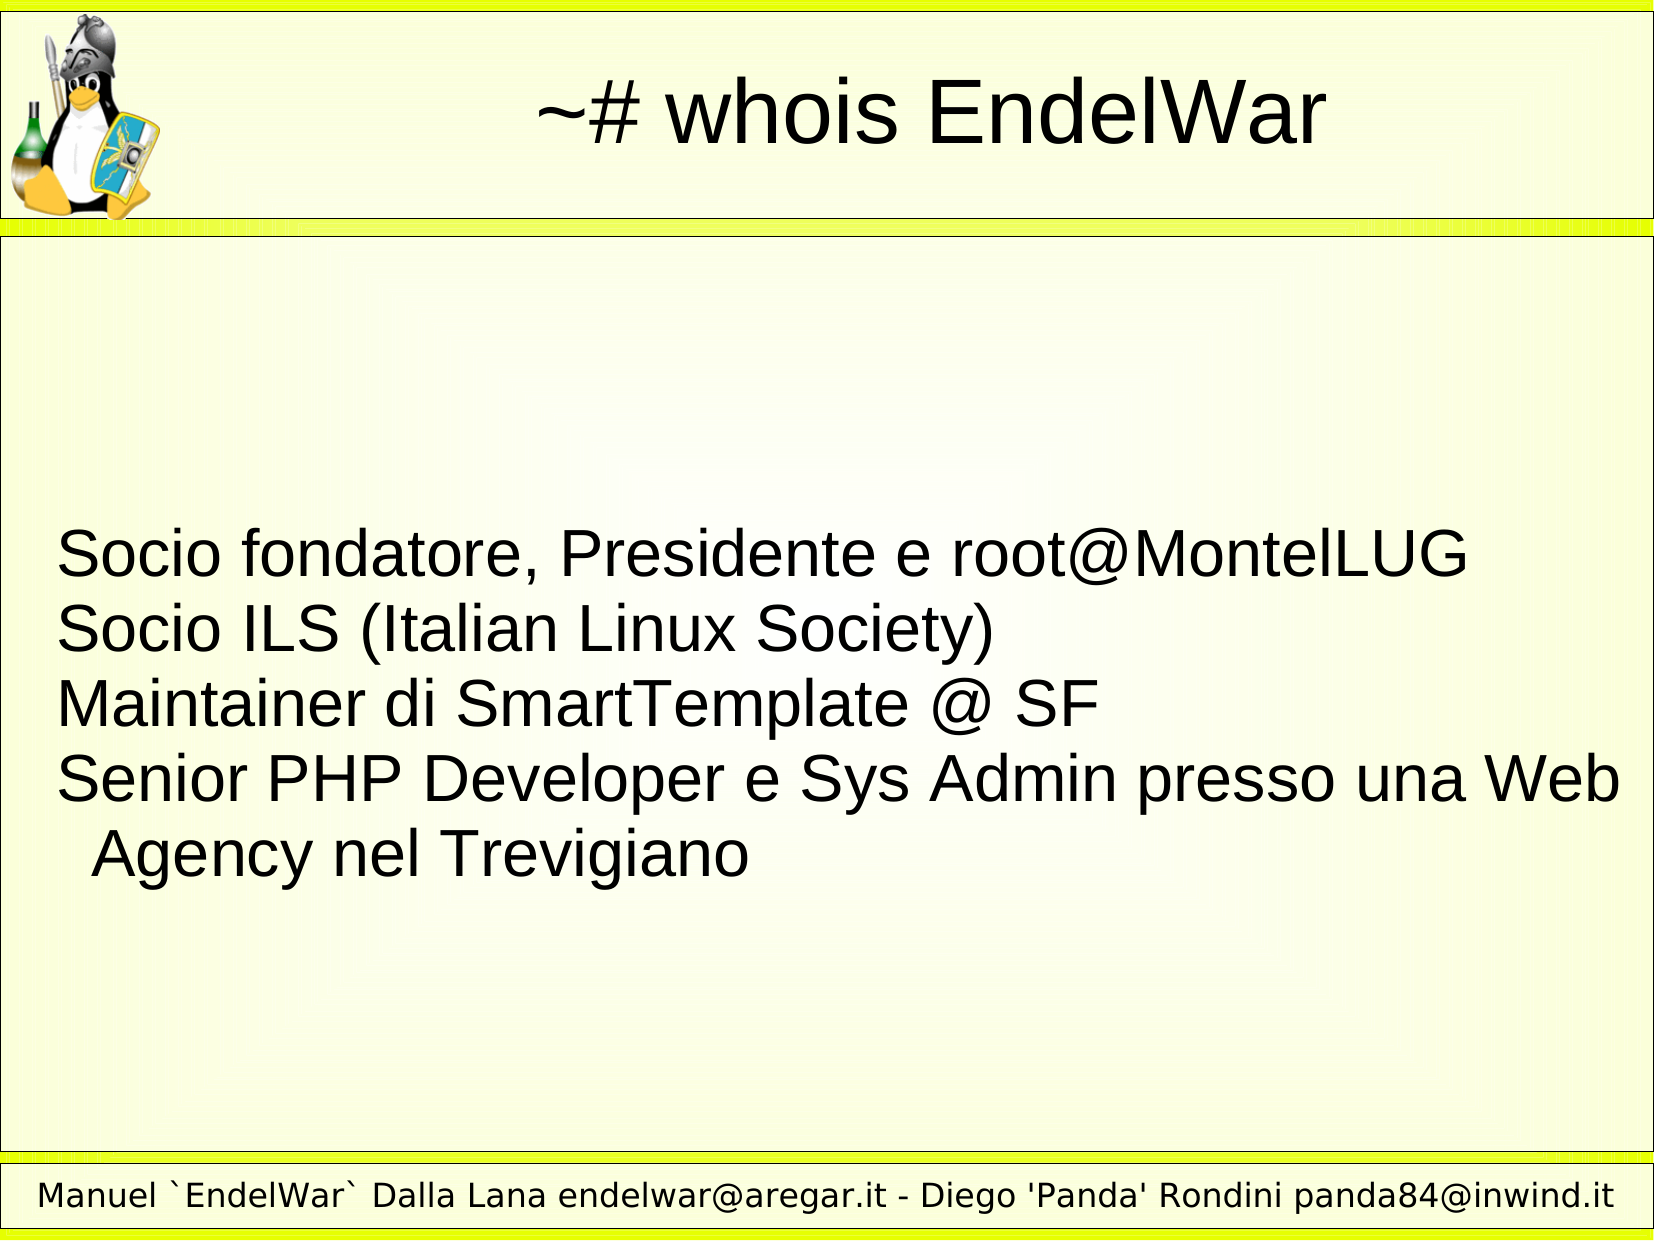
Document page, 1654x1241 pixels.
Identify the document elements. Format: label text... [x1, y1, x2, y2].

subtitle Socio fondatore, Presidente e root@MontelLUG Socio ILS (Italian Linux Society) Maintainer di SmartTemplate @ SF Senior PHP Developer e Sys Admin presso una Web Agency nel Trevigiano [20, 265, 1633, 1141]
title ~# whois EndelWar [228, 23, 1636, 201]
picture [11, 14, 160, 220]
